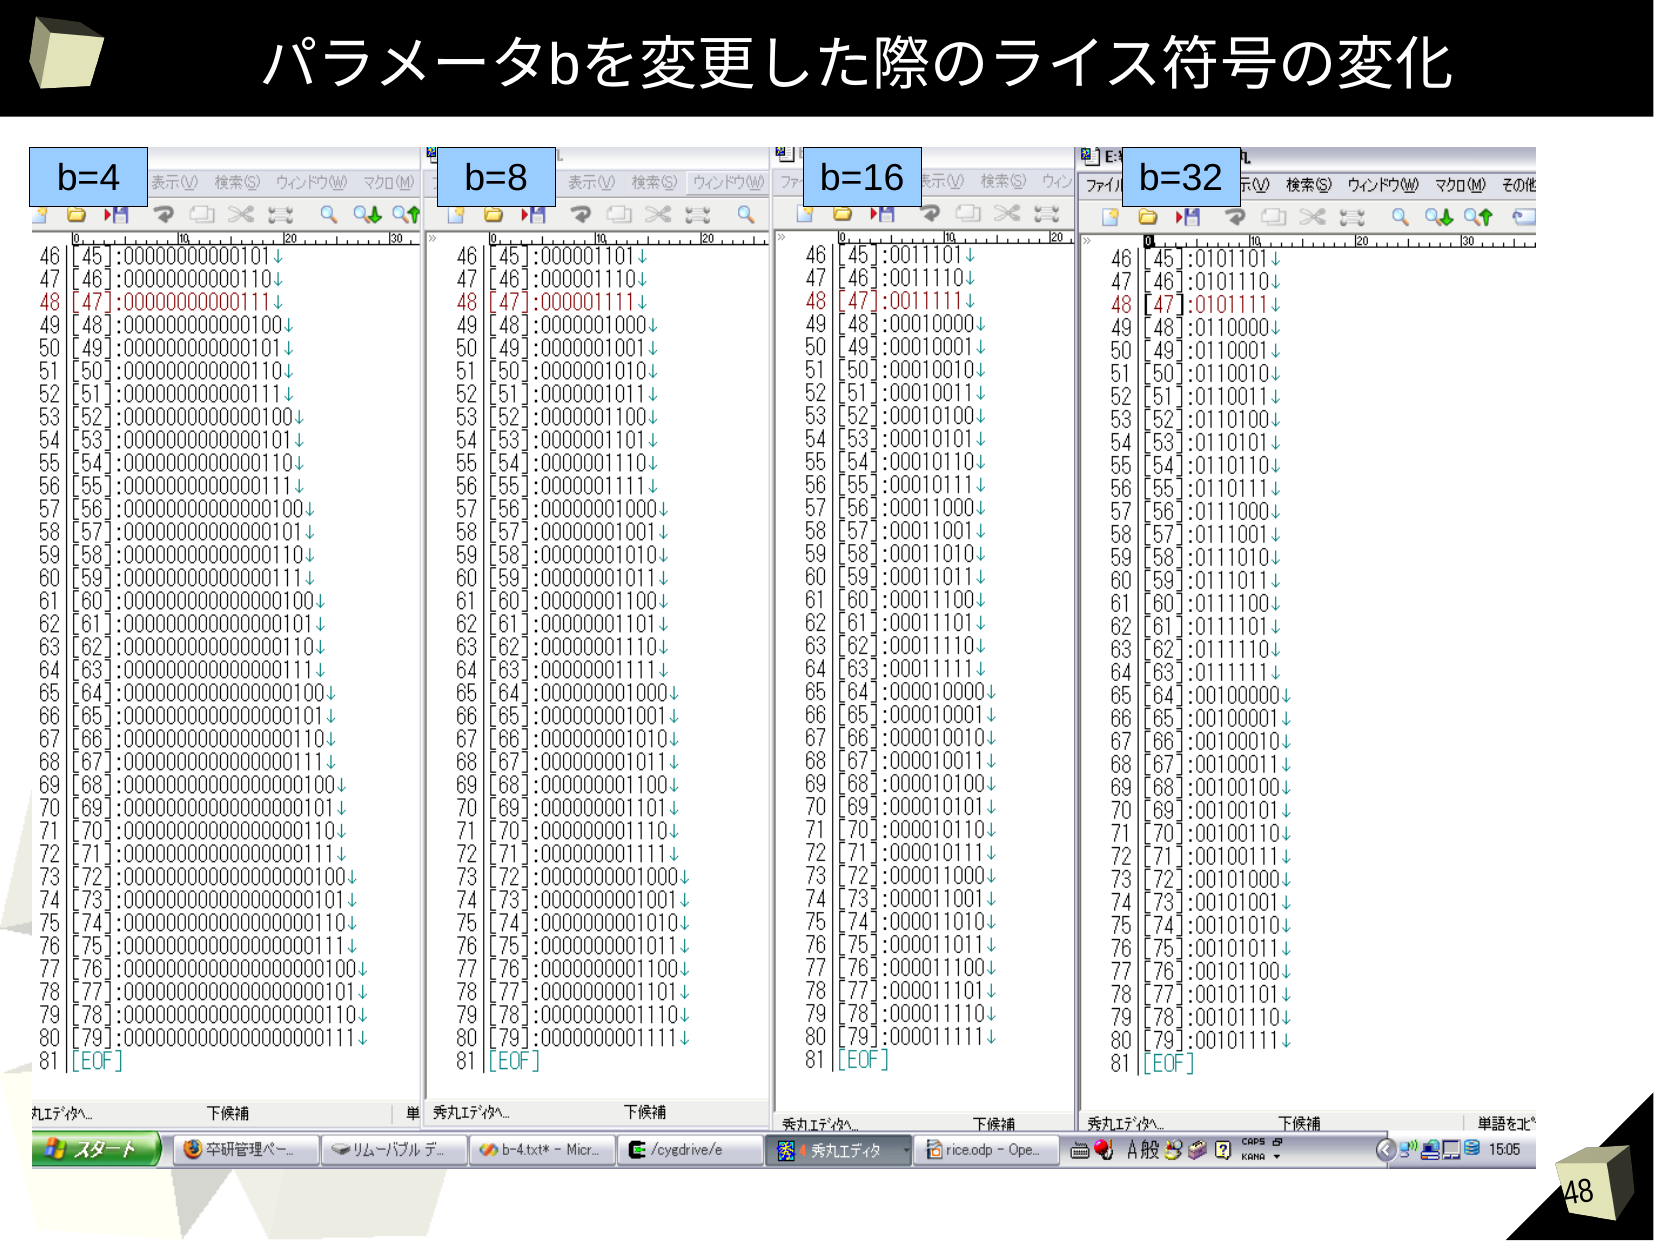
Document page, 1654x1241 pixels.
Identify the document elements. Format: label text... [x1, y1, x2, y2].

text_box b=4 [29, 147, 148, 207]
title パラメータbを変更した際のライス符号の変化 [118, 0, 1595, 119]
text_box b=16 [803, 147, 922, 207]
picture [0, 147, 1536, 1241]
text_box b=32 [1122, 147, 1241, 207]
text_box b=8 [437, 147, 556, 207]
